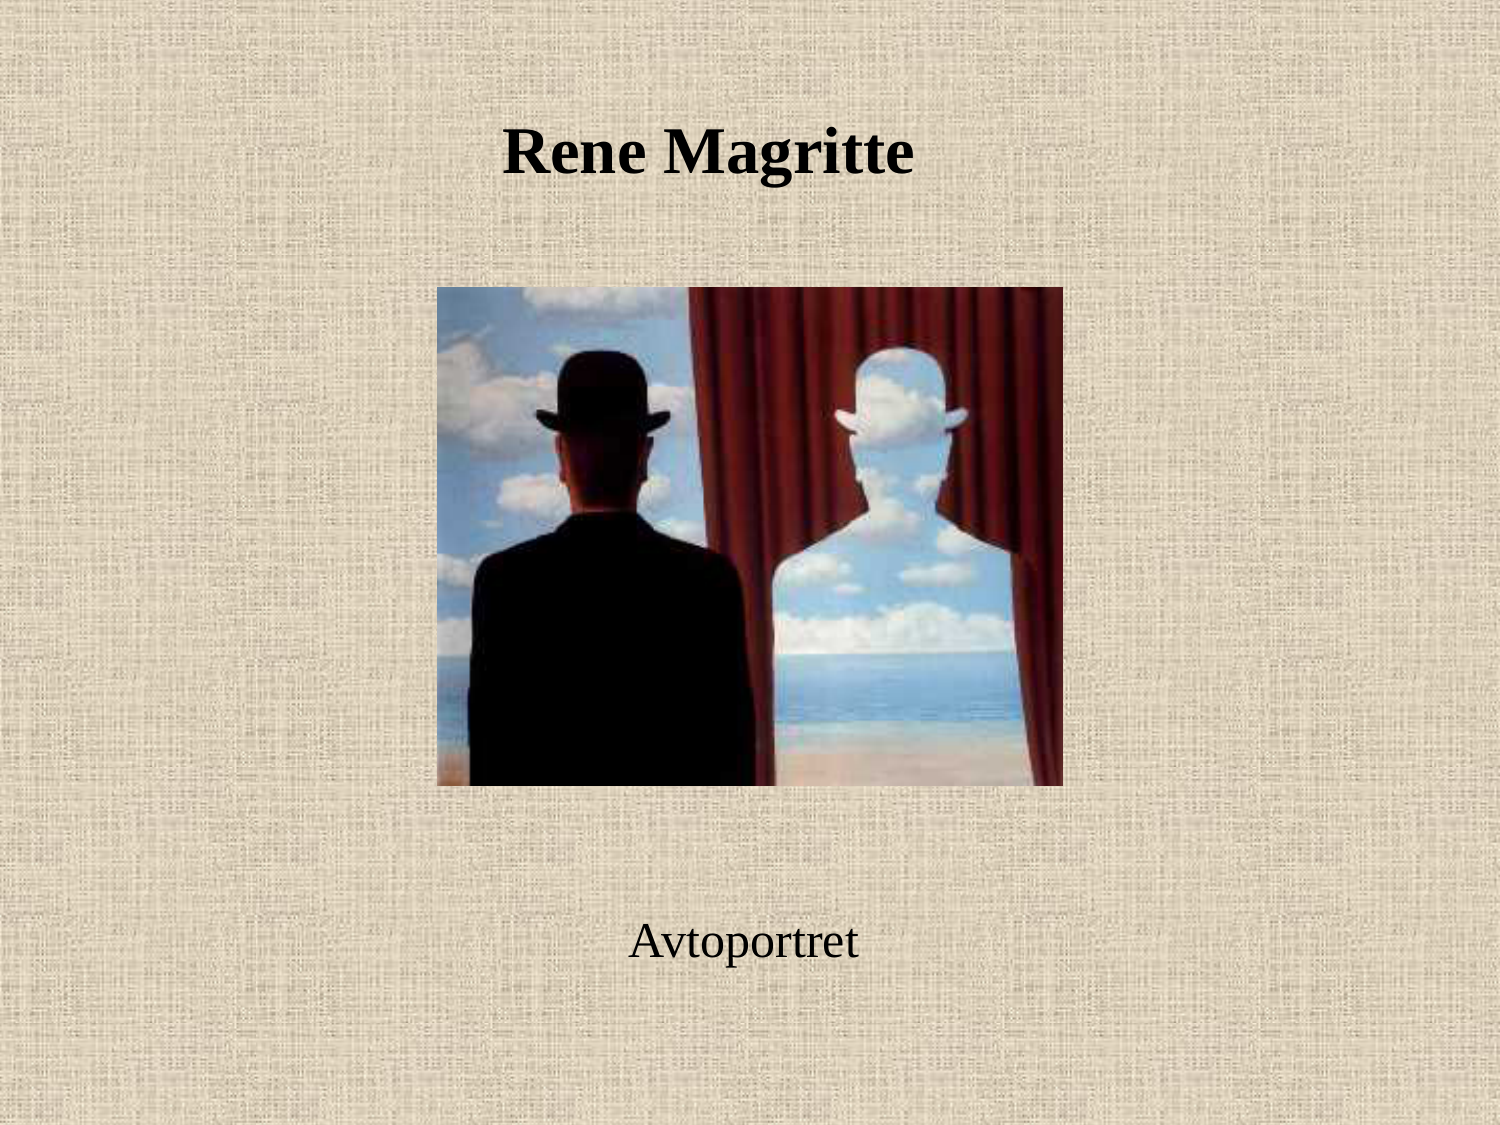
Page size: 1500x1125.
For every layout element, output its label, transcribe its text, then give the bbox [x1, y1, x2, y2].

text_box Avtoportret [614, 899, 875, 975]
text_box Rene Magritte [487, 99, 931, 195]
picture [0, 0, 1500, 1125]
